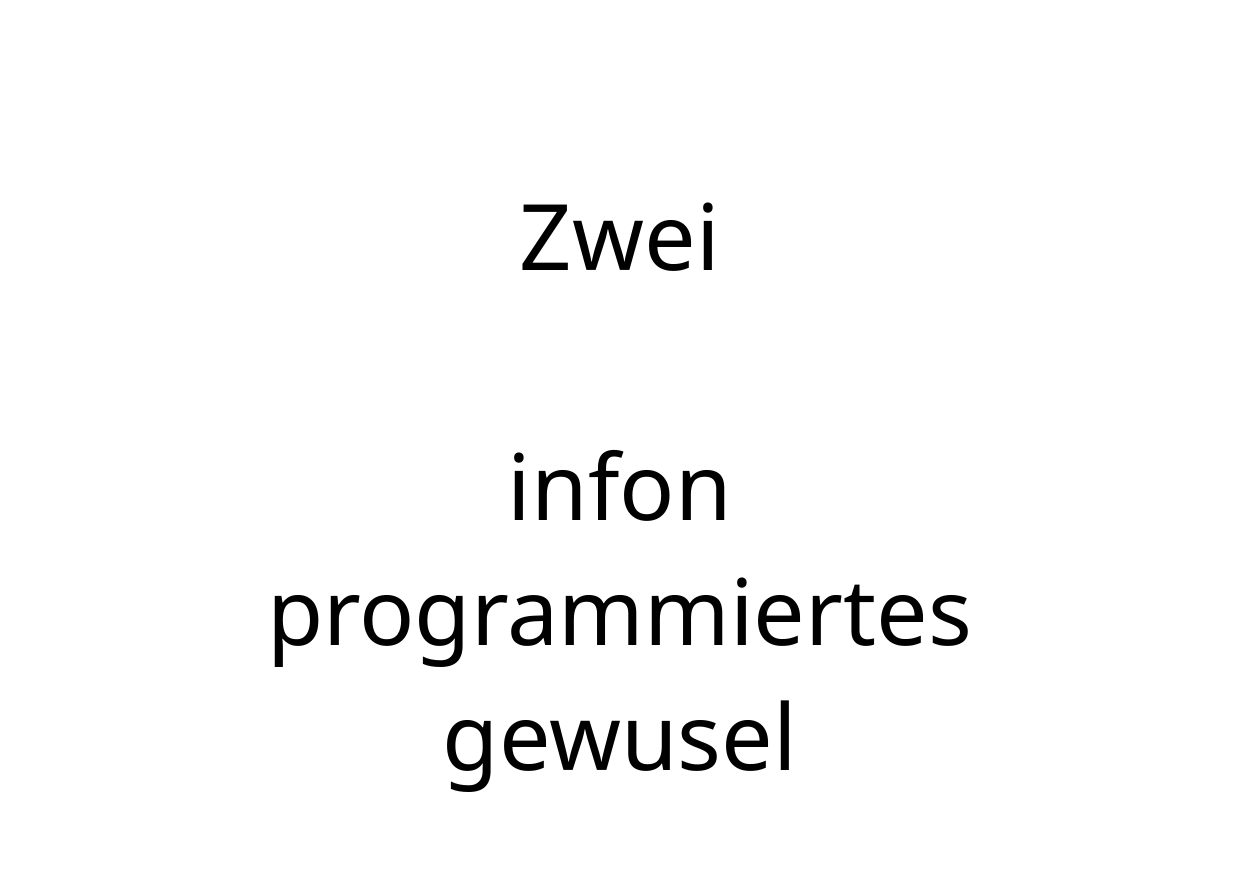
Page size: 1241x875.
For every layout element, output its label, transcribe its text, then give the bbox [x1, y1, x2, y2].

subtitle Zwei infon programmiertes gewusel [115, 235, 1125, 735]
